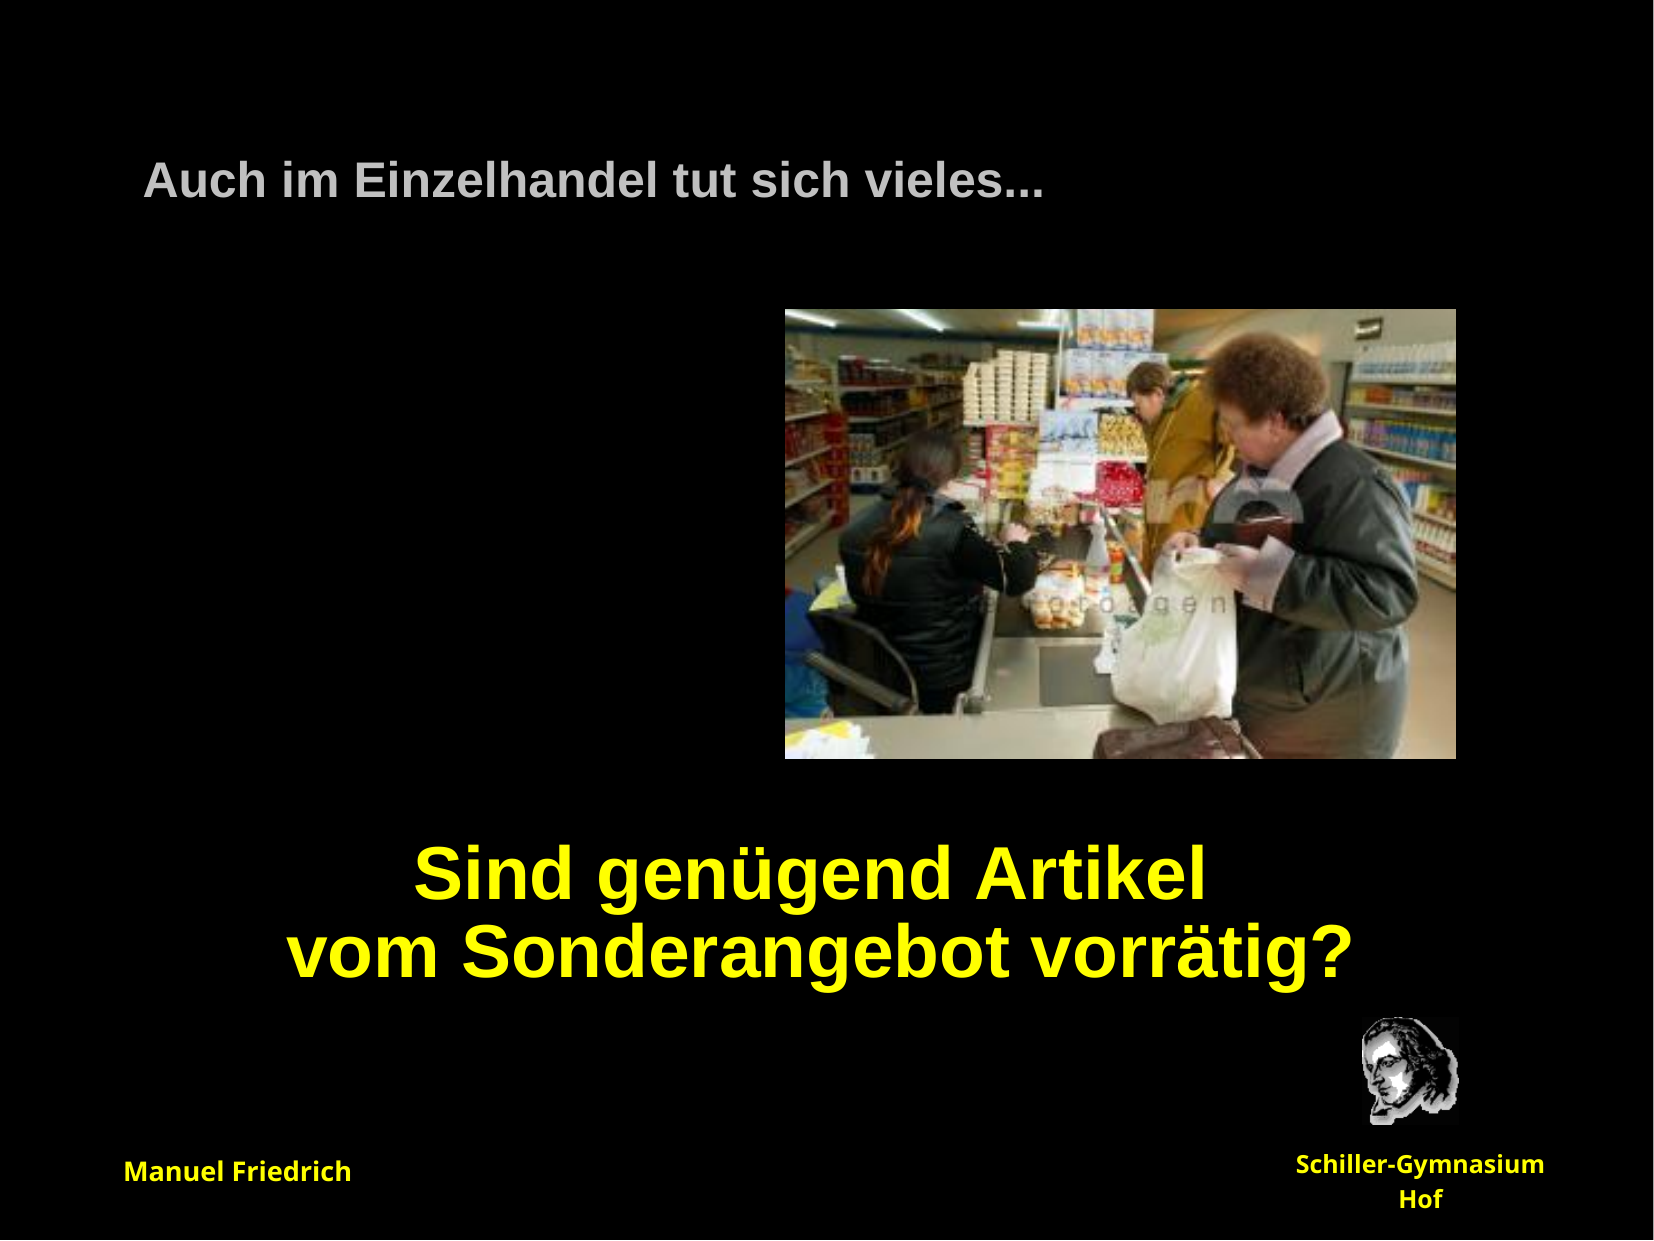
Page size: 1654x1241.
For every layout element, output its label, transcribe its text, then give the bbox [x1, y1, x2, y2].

text_box Sind genügend Artikel vom Sonderangebot vorrätig? [286, 837, 1357, 1081]
text_box Schiller-Gymnasium Hof [1295, 1145, 1546, 1216]
picture [785, 309, 1456, 759]
text_box Auch im Einzelhandel tut sich vieles... [142, 156, 1047, 209]
picture [1362, 1017, 1459, 1126]
text_box Manuel Friedrich [123, 1151, 353, 1191]
